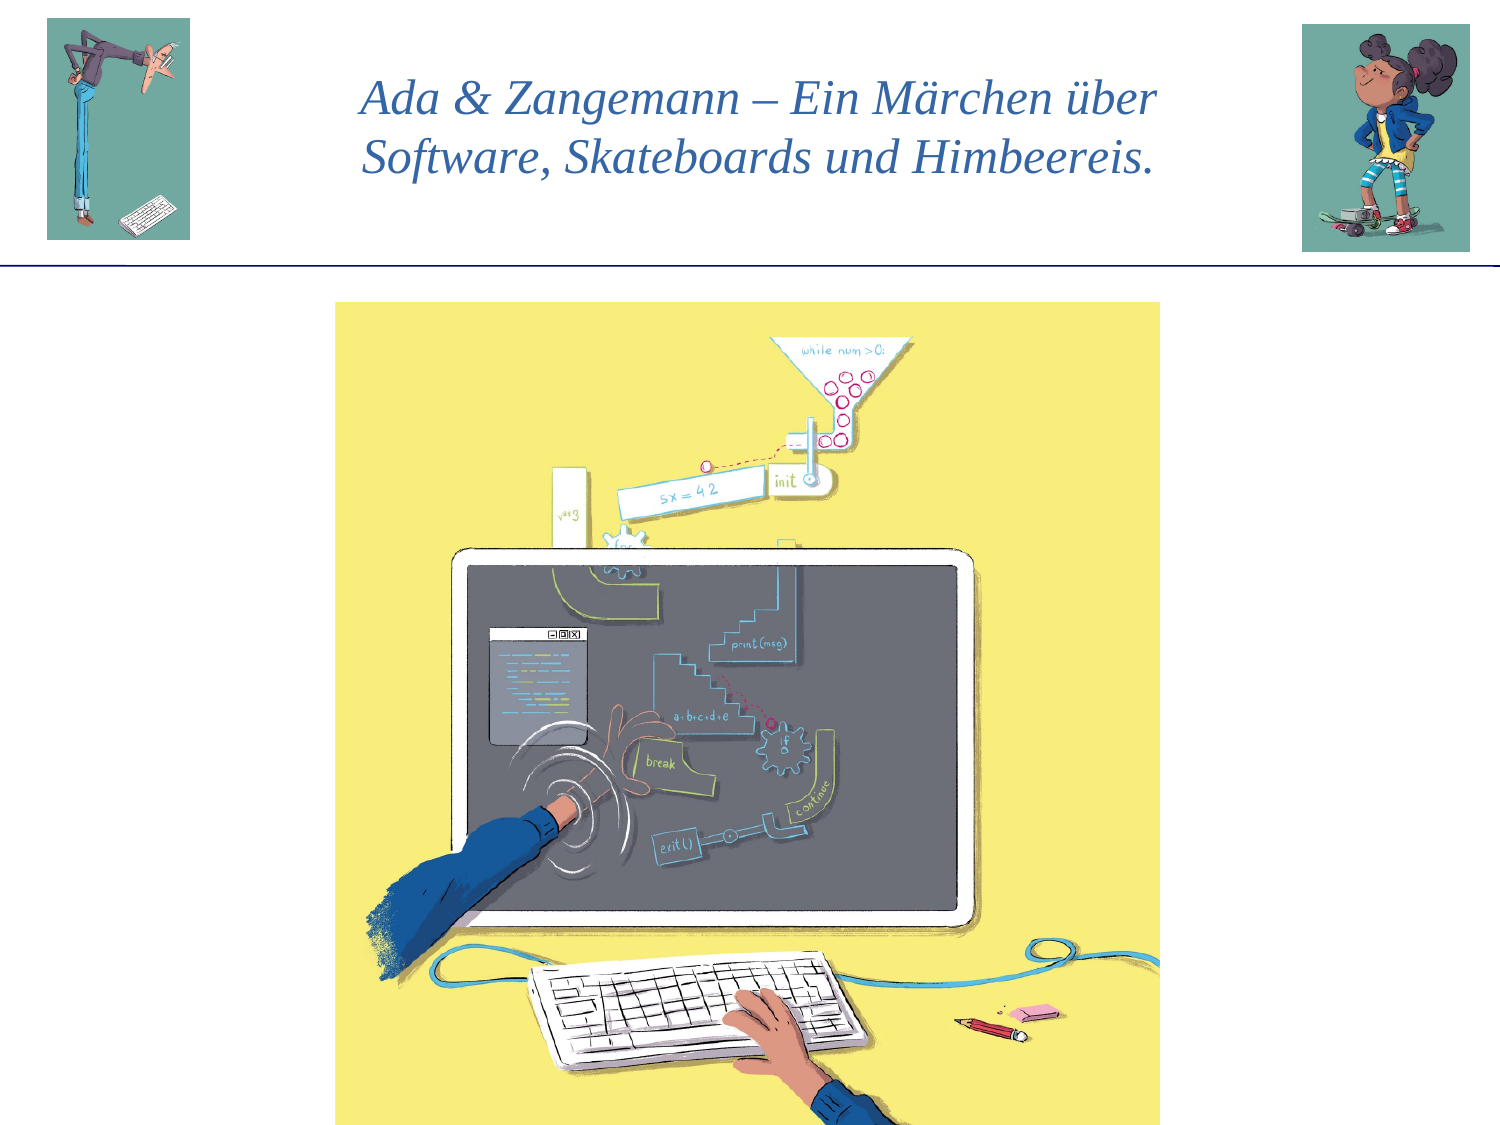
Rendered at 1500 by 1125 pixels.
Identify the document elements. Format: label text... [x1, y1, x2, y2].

text_box Ada & Zangemann – Ein Märchen über Software, Skateboards und Himbeereis. [274, 59, 1244, 194]
picture [1302, 24, 1470, 252]
picture [47, 18, 190, 240]
picture [0, 302, 1500, 1125]
